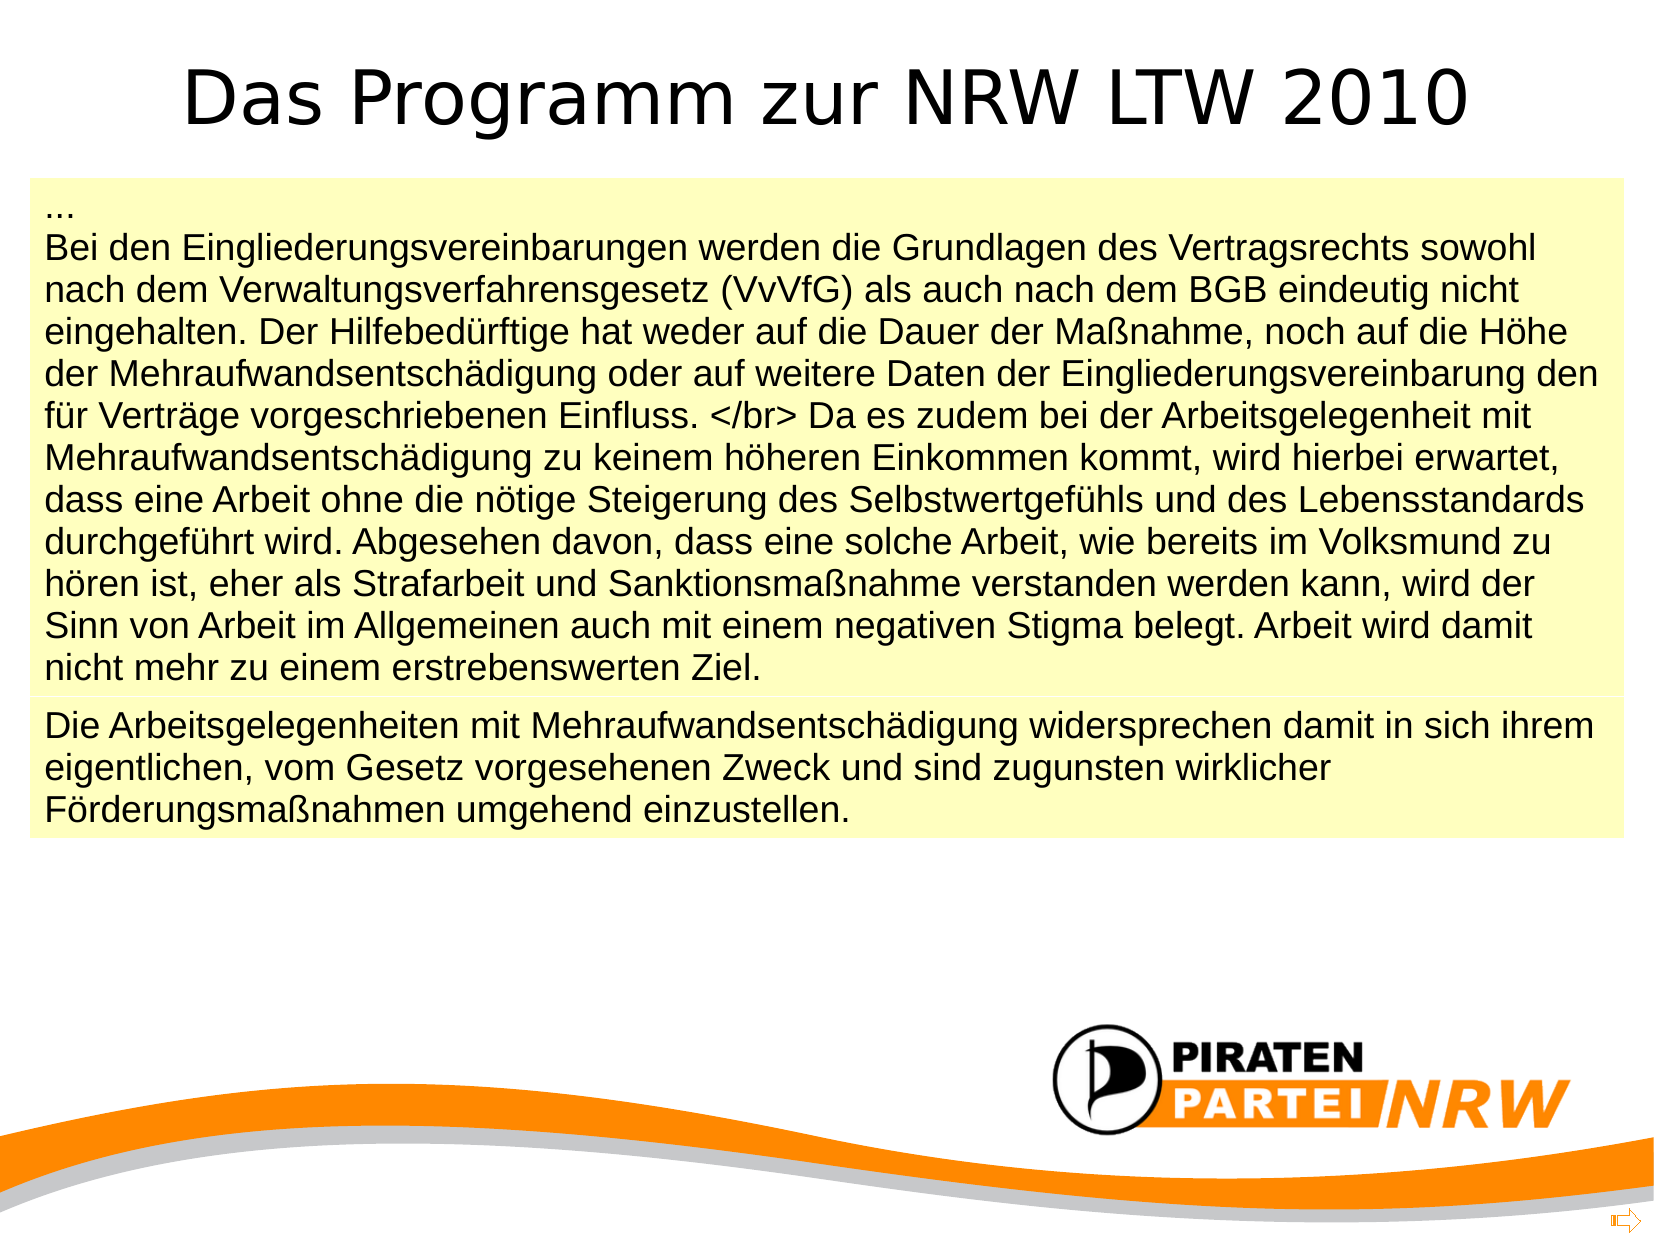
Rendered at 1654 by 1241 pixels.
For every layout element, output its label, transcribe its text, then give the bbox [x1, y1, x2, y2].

table_cell Die Arbeitsgelegenheiten mit Mehraufwandsentschädigung widersprechen damit in sich ihrem eigentlichen, vom Gesetz vorgesehenen Zweck und sind zugunsten wirklicher Förderungsmaßnahmen umgehend einzustellen. [30, 697, 1624, 838]
picture [1045, 1021, 1579, 1140]
table_header ... Bei den Eingliederungsvereinbarungen werden die Grundlagen des Vertragsrechts sowohl nach dem Verwaltungsverfahrensgesetz (VvVfG) als auch nach dem BGB eindeutig nicht eingehalten. Der Hilfebedürftige hat weder auf die Dauer der Maßnahme, noch auf die Höhe der Mehraufwandsentschädigung oder auf weitere Daten der Eingliederungsvereinbarung den für Verträge vorgeschriebenen Einfluss. </br> Da es zudem bei der Arbeitsgelegenheit mit Mehraufwandsentschädigung zu keinem höheren Einkommen kommt, wird hierbei erwartet, dass eine Arbeit ohne die nötige Steigerung des Selbstwertgefühls und des Lebensstandards durchgeführt wird. Abgesehen davon, dass eine solche Arbeit, wie bereits im Volksmund zu hören ist, eher als Strafarbeit und Sanktionsmaßnahme verstanden werden kann, wird der Sinn von Arbeit im Allgemeinen auch mit einem negativen Stigma belegt. Arbeit wird damit nicht mehr zu einem erstrebenswerten Ziel. [30, 178, 1624, 696]
title Das Programm zur NRW LTW 2010 [82, 54, 1571, 143]
